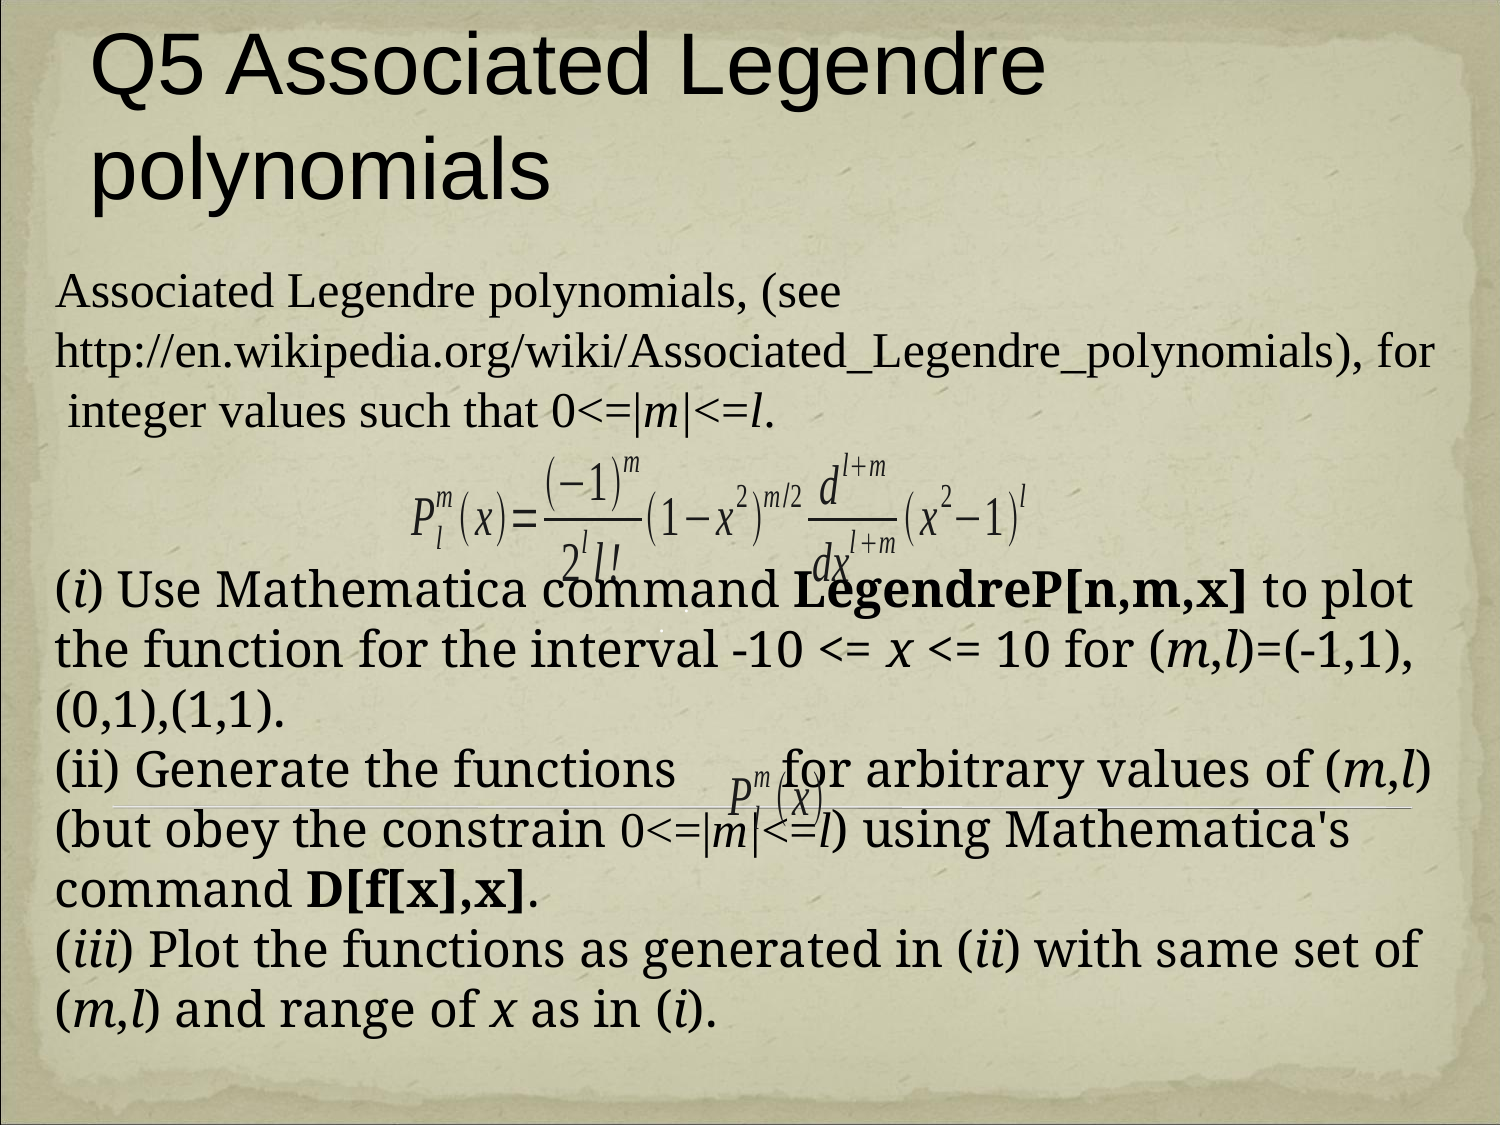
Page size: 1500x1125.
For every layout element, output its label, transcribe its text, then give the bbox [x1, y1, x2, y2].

picture [0, 0, 1500, 1125]
title Q5 Associated Legendre polynomials [75, 0, 1426, 225]
chart [716, 759, 836, 838]
text_box Associated Legendre polynomials, (see http://en.wikipedia.org/wiki/Associated_Legendre_polynomials), for integer values such that 0<=|m|<=l. (i) Use Mathematica command LegendreP[n,m,x] to plot the function for the interval -10 <= x <= 10 for (m,l)=(-1,1),(0,1),(1,1). (ii) Generate the functions for arbitrary values of (m,l) (but obey the constrain 0<=|m|<=l) using Mathematica's command D[f[x],x]. (iii) Plot the functions as generated in (ii) with same set of (m,l) and range of x as in (i). [40, 249, 1456, 1125]
